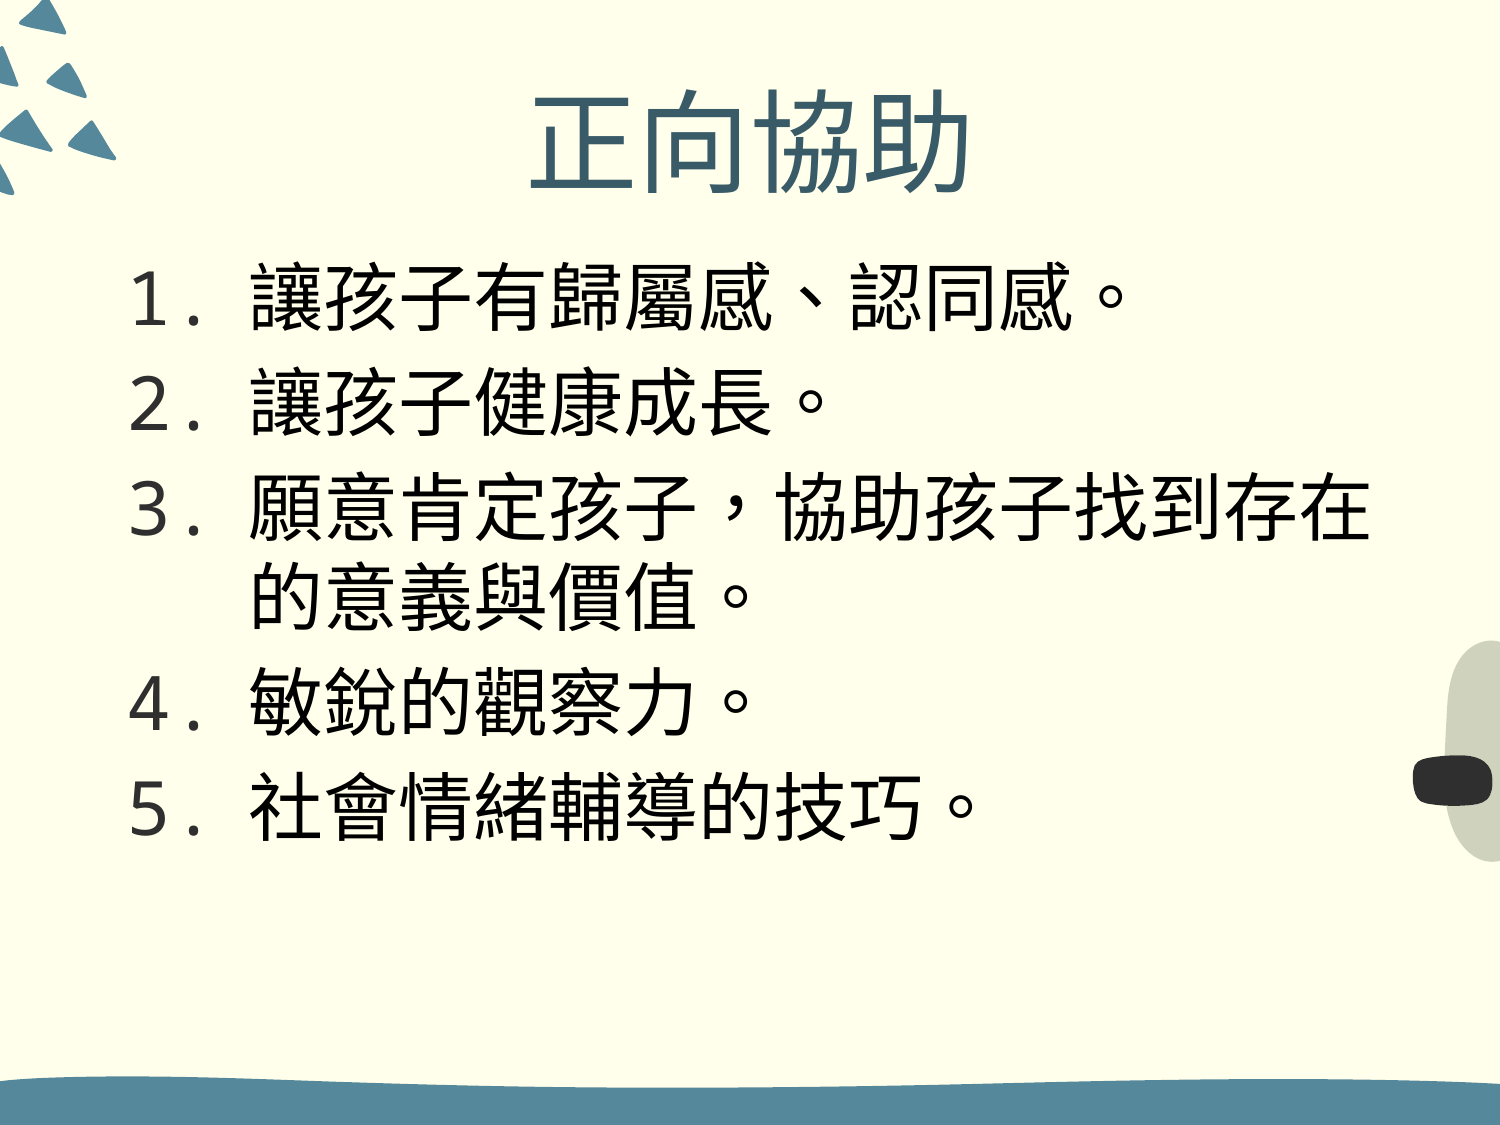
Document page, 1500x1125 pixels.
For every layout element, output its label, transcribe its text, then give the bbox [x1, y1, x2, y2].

text_box [19, 0, 67, 35]
text_box [0, 109, 53, 152]
text_box [1412, 640, 1500, 862]
text_box [0, 1076, 1500, 1125]
text_box [68, 120, 117, 161]
list 讓孩子有歸屬感、認同感。 讓孩子健康成長。 願意肯定孩子，協助孩子找到存在的意義與價值。 敏銳的觀察力。 社會情緒輔導的技巧。 [112, 243, 1390, 1024]
text_box [46, 62, 87, 99]
title 正向協助 [75, 45, 1425, 233]
text_box [0, 163, 15, 196]
text_box [0, 46, 19, 87]
